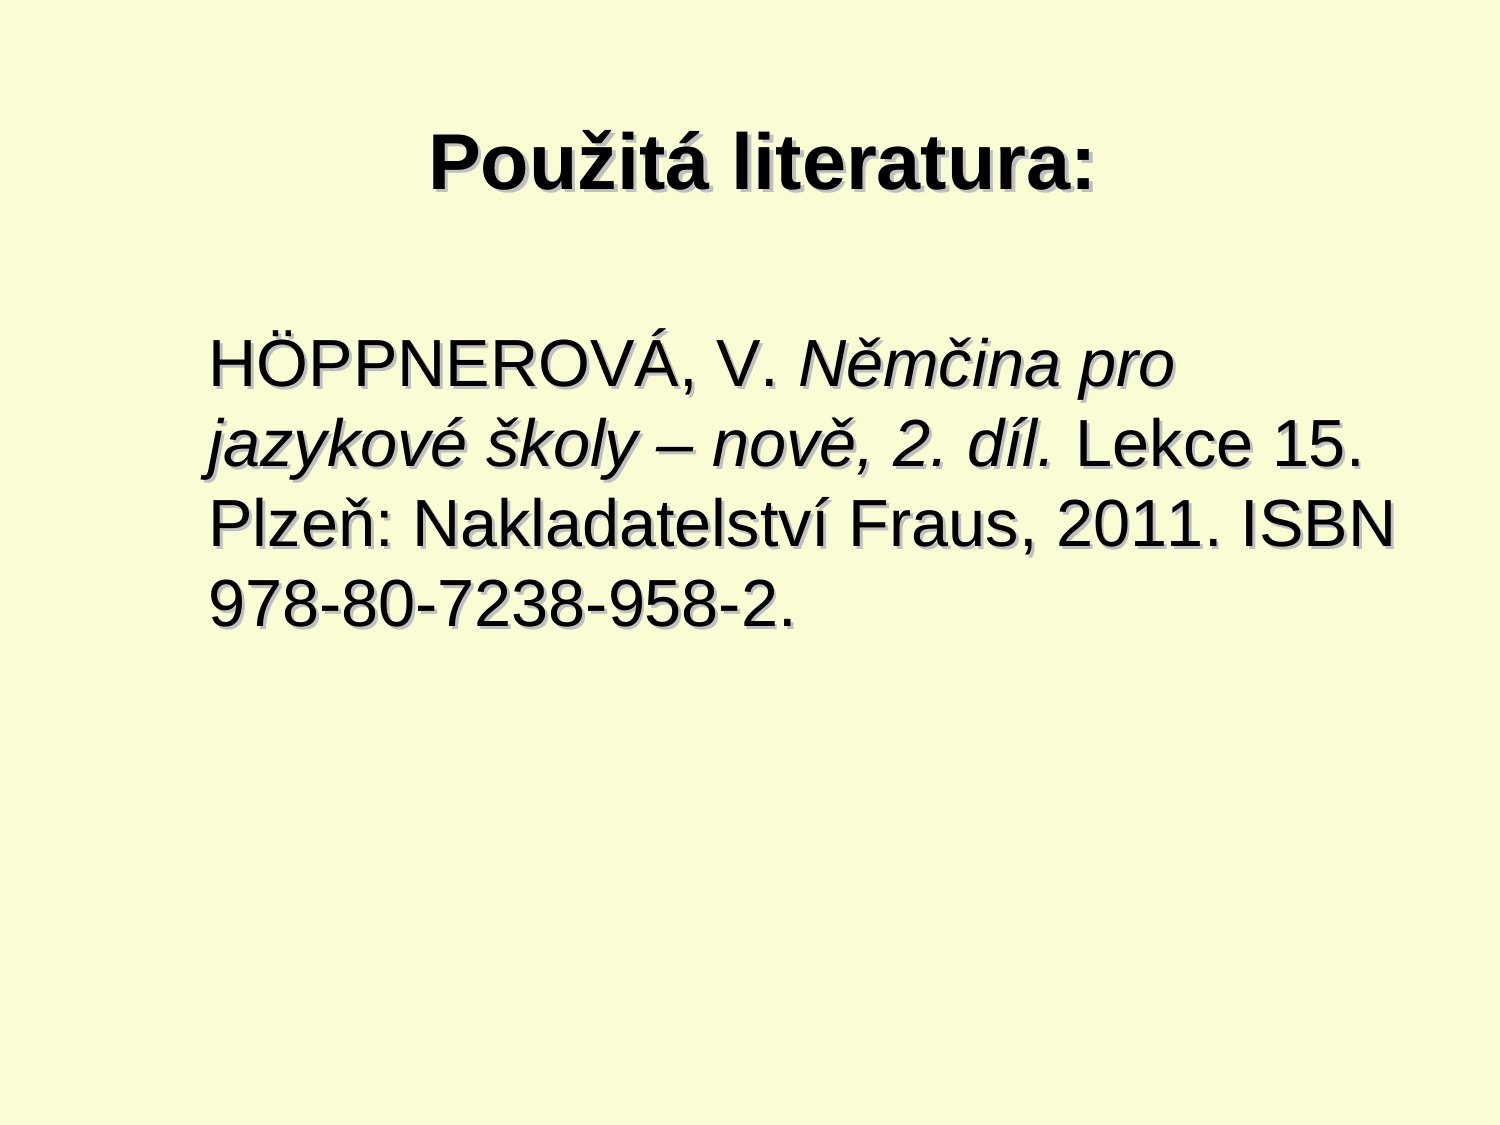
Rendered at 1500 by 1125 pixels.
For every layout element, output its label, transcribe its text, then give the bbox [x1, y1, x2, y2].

title Použitá literatura: [75, 40, 1451, 276]
list HÖPPNEROVÁ, V. Němčina pro jazykové školy – nově, 2. díl. Lekce 15. Plzeň: Nakladatelství Fraus, 2011. ISBN 978-80-7238-958-2. [137, 312, 1451, 1000]
